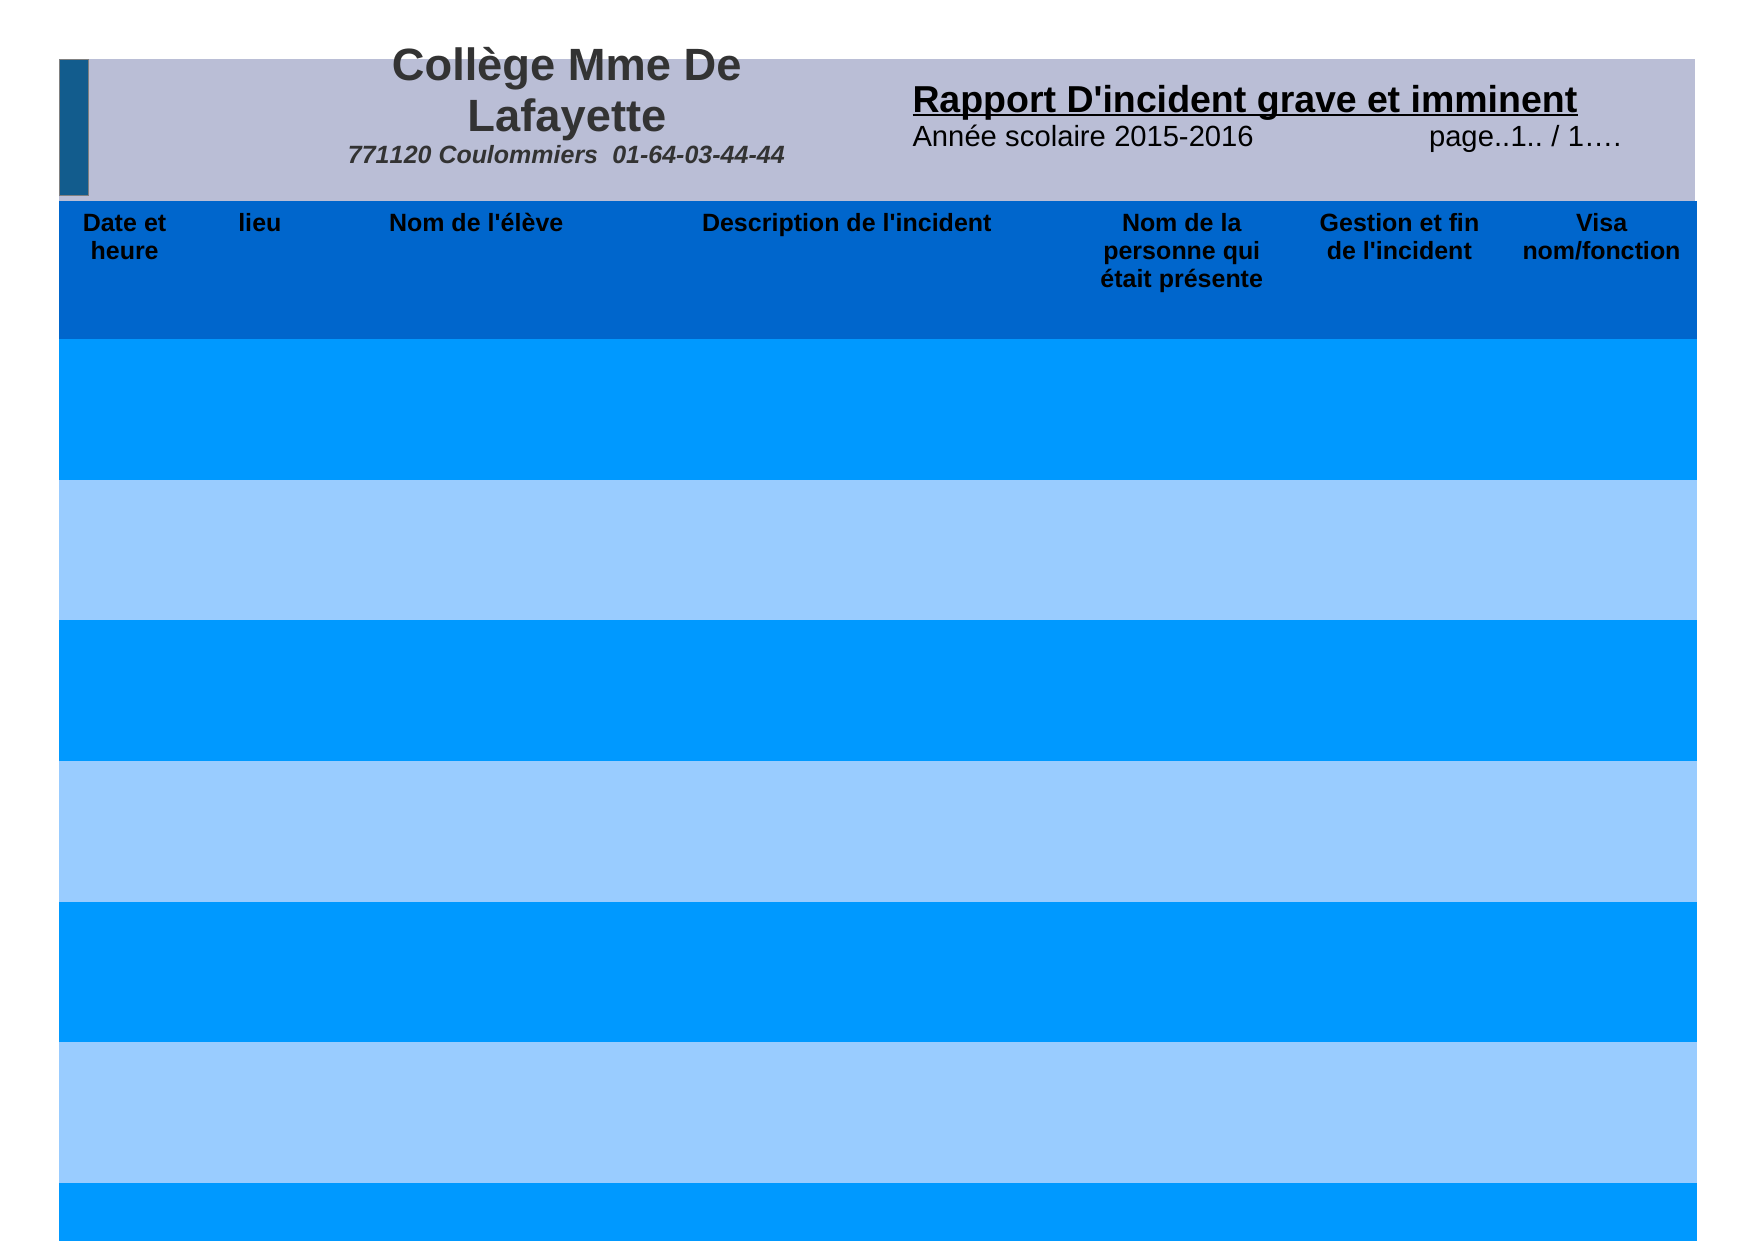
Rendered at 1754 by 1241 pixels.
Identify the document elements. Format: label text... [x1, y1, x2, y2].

table_cell [1506, 620, 1697, 761]
table_cell [59, 339, 190, 480]
table_cell [623, 761, 1071, 902]
table_cell [1293, 620, 1506, 761]
table_cell [1293, 480, 1506, 620]
table_cell [1506, 1183, 1697, 1241]
table_cell [330, 1183, 623, 1241]
table_cell [330, 761, 623, 902]
table_cell [1293, 1183, 1506, 1241]
table_cell [623, 1183, 1071, 1241]
table_cell [1071, 1042, 1293, 1183]
table_cell [330, 620, 623, 761]
table_cell [623, 339, 1071, 480]
table_cell [190, 620, 330, 761]
table_cell [330, 1042, 623, 1183]
table_cell [190, 480, 330, 620]
table_cell [1293, 761, 1506, 902]
table_cell [59, 480, 190, 620]
table_header Visa nom/fonction [1506, 201, 1697, 339]
table_cell [1506, 902, 1697, 1042]
table_cell [1506, 761, 1697, 902]
table_cell [1071, 761, 1293, 902]
table_cell [623, 620, 1071, 761]
table_cell [330, 339, 623, 480]
table_header Nom de l'élève [330, 201, 623, 339]
table_cell [59, 1042, 190, 1183]
table_cell [190, 1183, 330, 1241]
table_cell [1293, 902, 1506, 1042]
table_cell [1293, 339, 1506, 480]
table_cell [1506, 1042, 1697, 1183]
table_cell [330, 902, 623, 1042]
table_header lieu [190, 201, 330, 339]
table_cell [190, 902, 330, 1042]
table_cell [1071, 1183, 1293, 1241]
table_cell [190, 1042, 330, 1183]
table_cell [623, 480, 1071, 620]
table_cell [623, 1042, 1071, 1183]
table_cell [1293, 1042, 1506, 1183]
table_header Description de l'incident [623, 201, 1071, 339]
table_header Nom de la personne qui était présente [1071, 201, 1293, 339]
title Collège Mme De Lafayette 771120 Coulommiers 01-64-03-44-44 [330, 23, 804, 185]
table_header Date et heure [59, 201, 190, 339]
table_cell [330, 480, 623, 620]
table_cell [190, 761, 330, 902]
table_header Gestion et fin de l'incident [1293, 201, 1506, 339]
table_cell [1506, 480, 1697, 620]
text_box Rapport D'incident grave et imminent Année scolaire 2015-2016 page..1.. / 1…. [897, 70, 1743, 162]
table_cell [1071, 339, 1293, 480]
table_cell [1071, 480, 1293, 620]
table_cell [1071, 902, 1293, 1042]
table_cell [190, 339, 330, 480]
table_cell [59, 620, 190, 761]
table_cell [59, 902, 190, 1042]
table_cell [1506, 339, 1697, 480]
table_cell [59, 1183, 190, 1241]
table_cell [59, 761, 190, 902]
table_cell [623, 902, 1071, 1042]
table_cell [1071, 620, 1293, 761]
